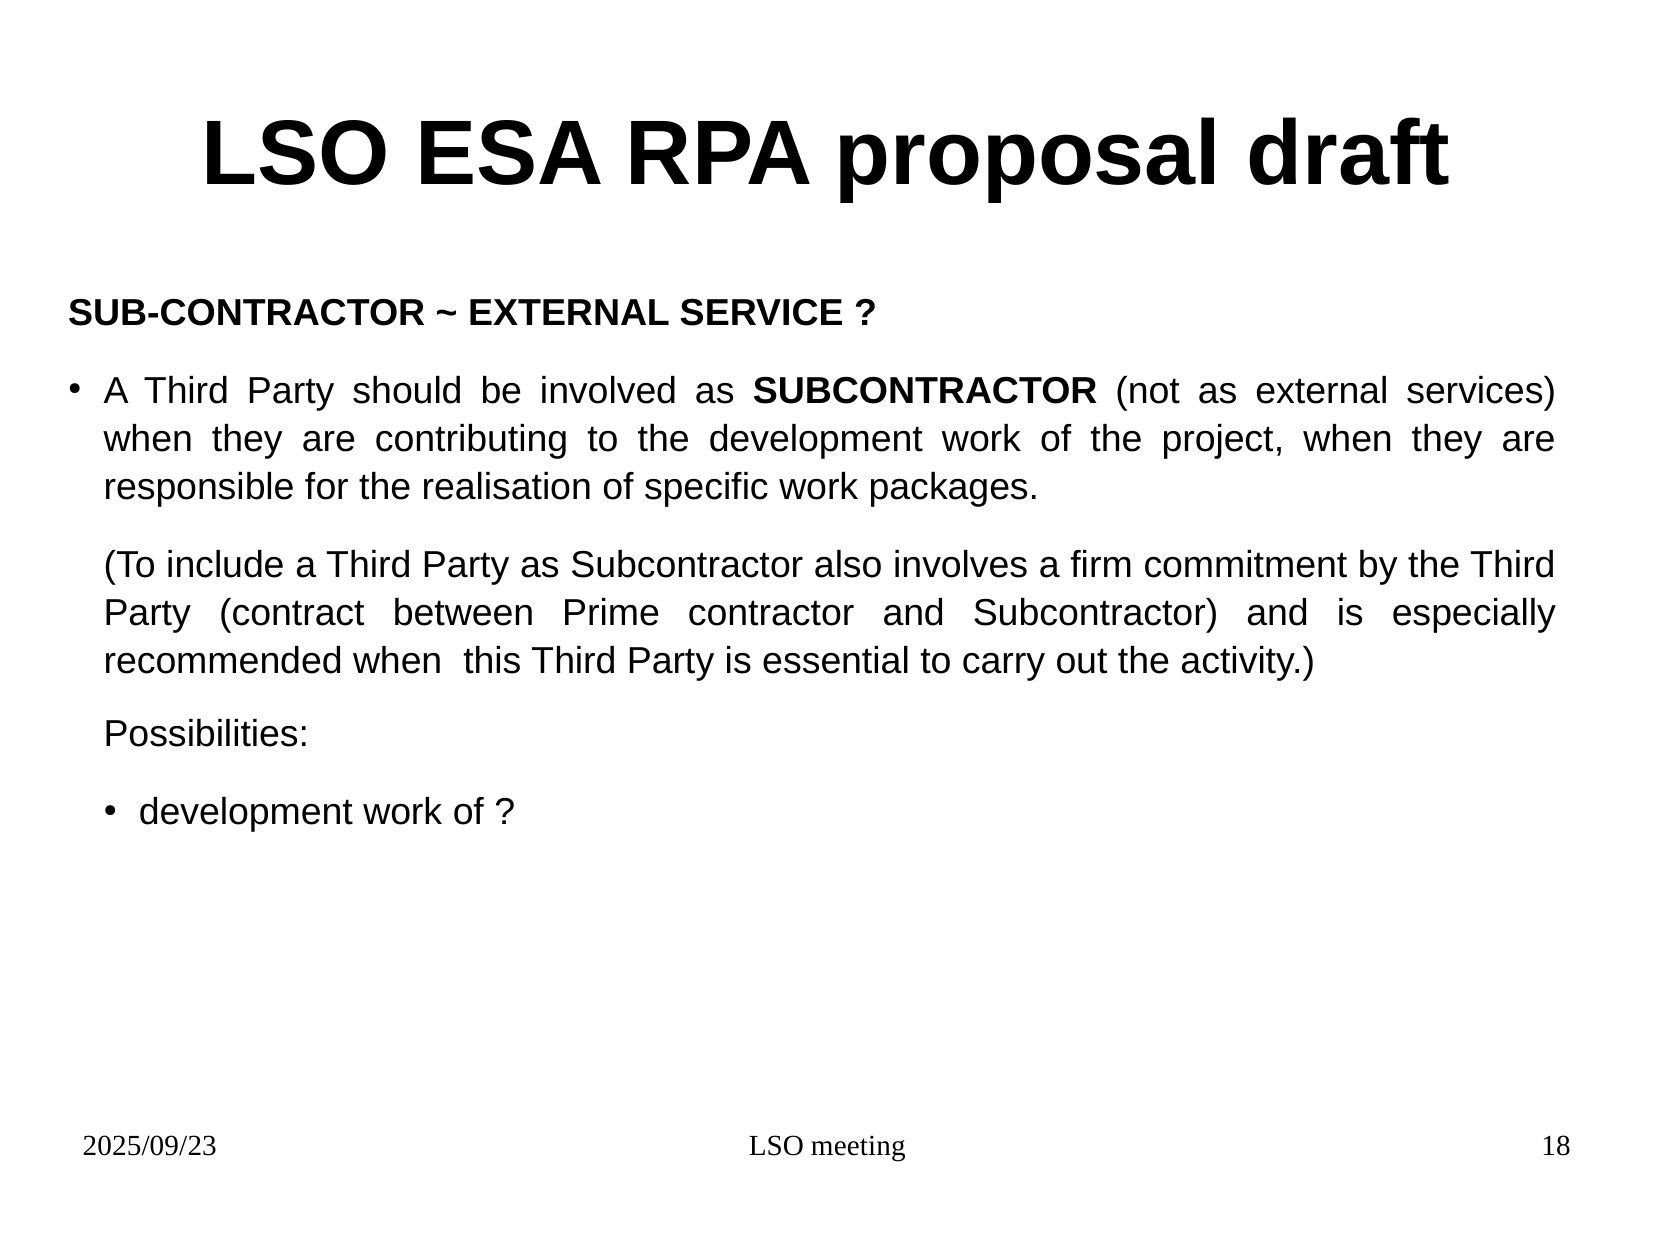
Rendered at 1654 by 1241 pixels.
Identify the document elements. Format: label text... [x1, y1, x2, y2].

title LSO ESA RPA proposal draft [82, 49, 1571, 257]
list SUB-CONTRACTOR ~ EXTERNAL SERVICE ? A Third Party should be involved as SUBCONTRACTOR (not as external services) when they are contributing to the development work of the project, when they are responsible for the realisation of specific work packages. (To include a Third Party as Subcontractor also involves a firm commitment by the Third Party (contract between Prime contractor and Subcontractor) and is especially recommended when this Third Party is essential to carry out the activity.) Possibilities: development work of ? [68, 285, 1557, 1111]
